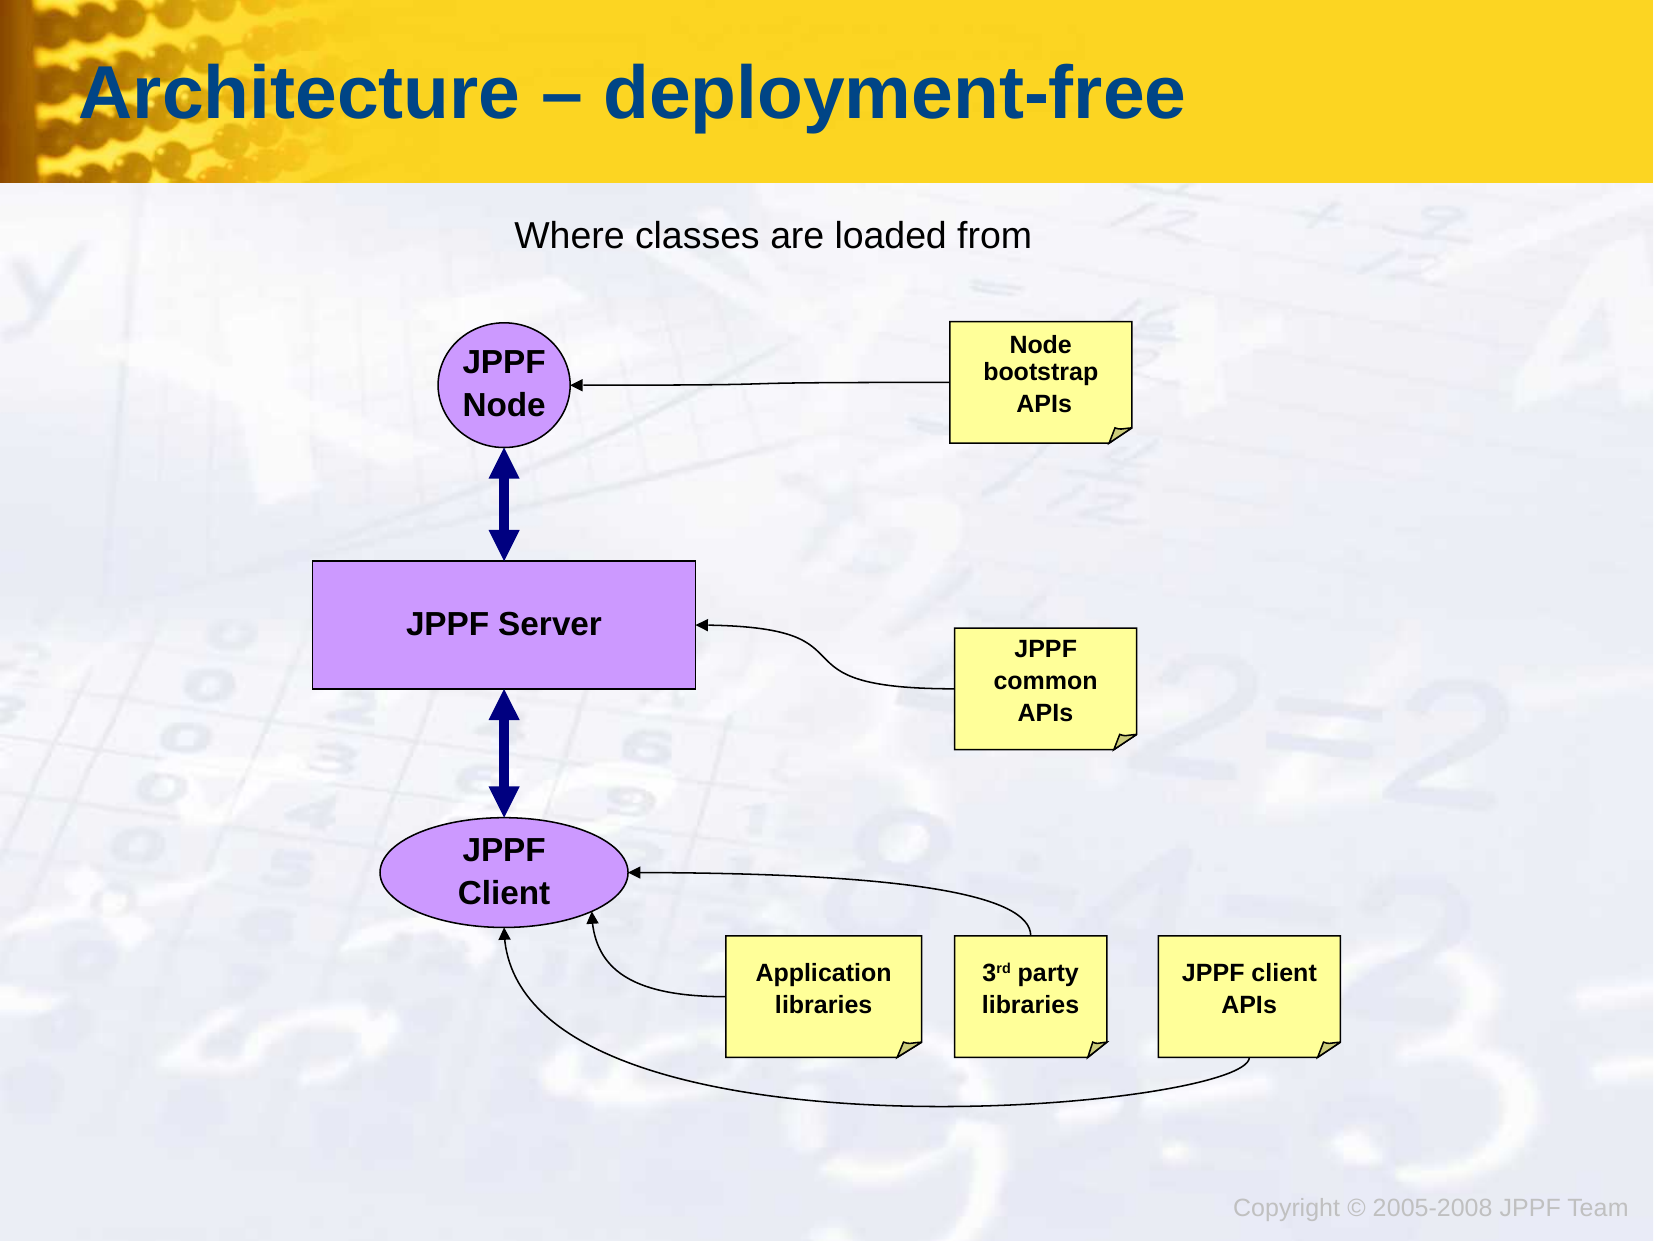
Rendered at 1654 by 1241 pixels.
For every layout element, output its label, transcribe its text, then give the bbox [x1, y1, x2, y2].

title Architecture – deployment-free [78, 17, 1567, 168]
text_box Application libraries [725, 935, 922, 1058]
text_box JPPF common APIs [954, 628, 1137, 750]
text_box Where classes are loaded from [499, 207, 1048, 265]
text_box JPPF client APIs [1158, 935, 1341, 1058]
text_box 3rd party libraries [954, 935, 1107, 1058]
text_box JPPF Server [312, 561, 696, 689]
text_box JPPF Client [380, 817, 629, 928]
picture [0, 0, 1654, 1241]
text_box JPPF Node [438, 322, 571, 448]
text_box Node bootstrap APIs [949, 321, 1132, 444]
